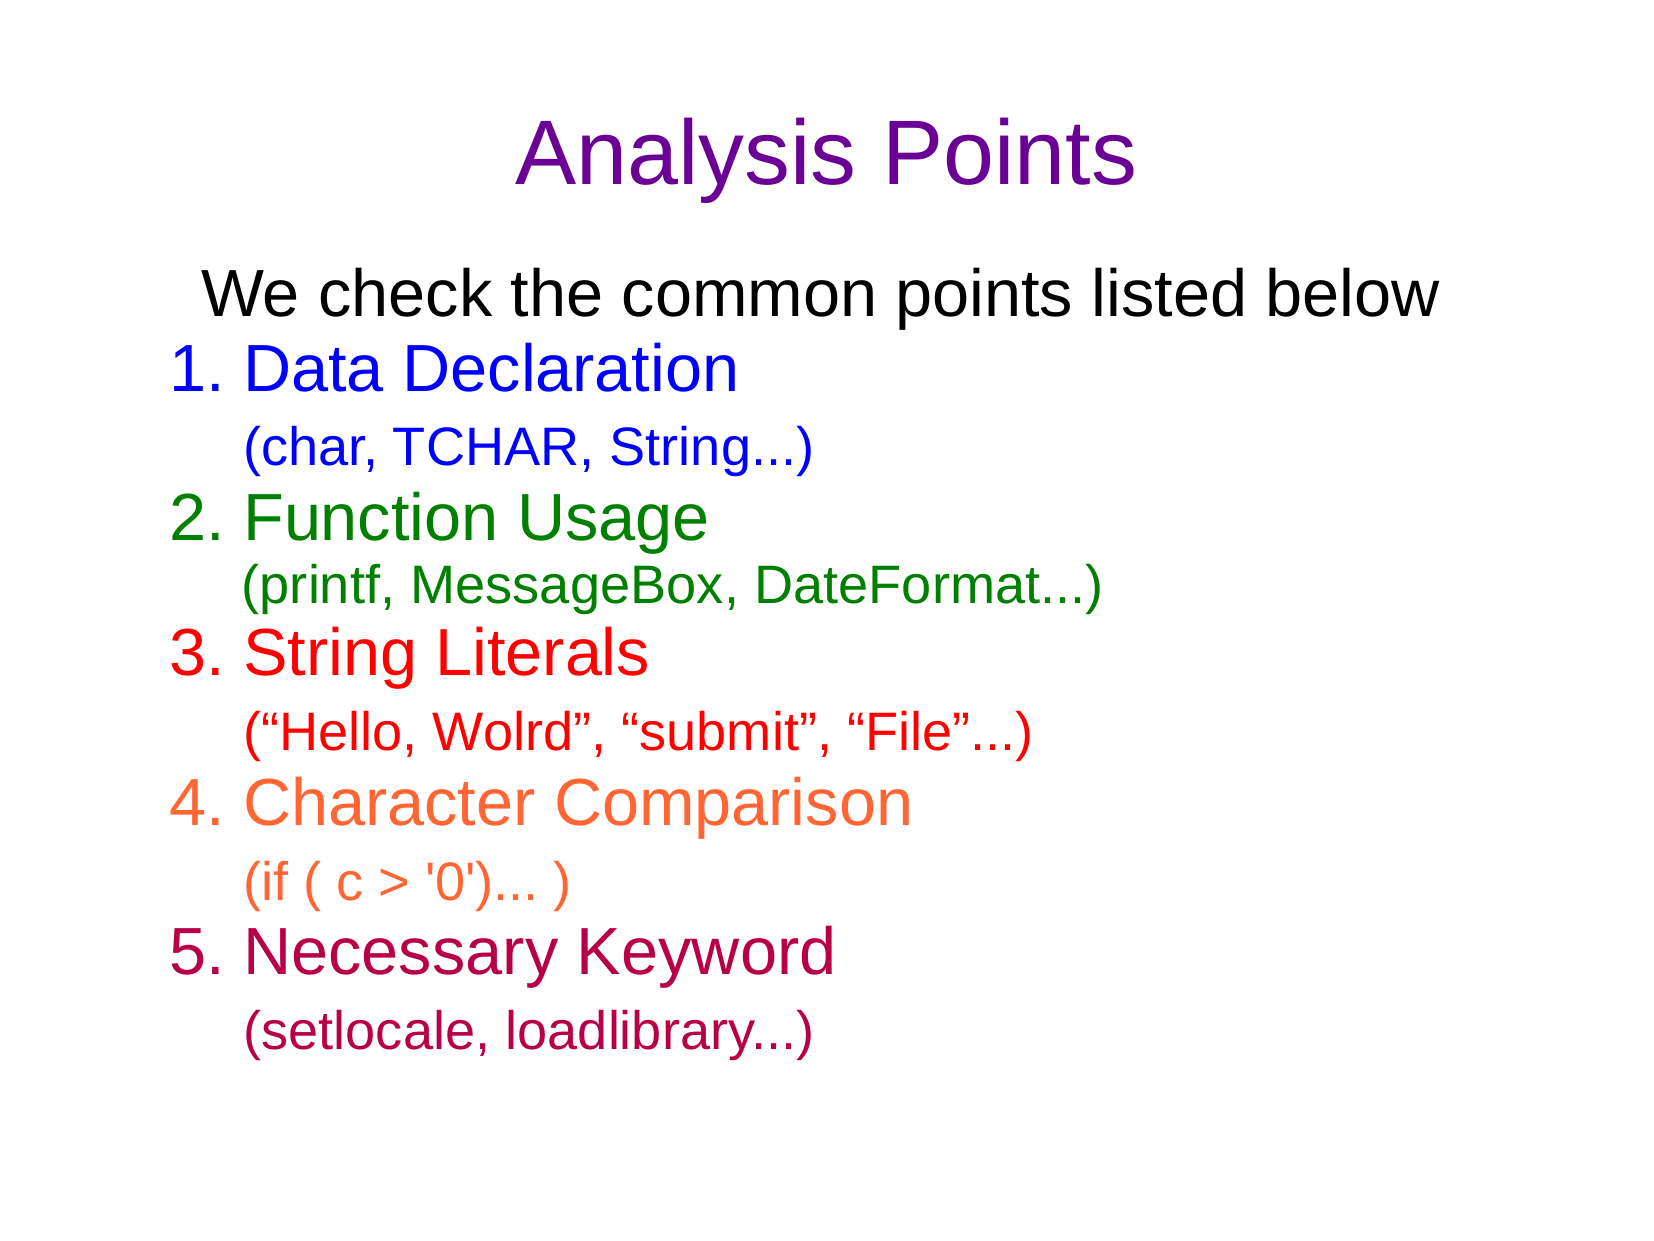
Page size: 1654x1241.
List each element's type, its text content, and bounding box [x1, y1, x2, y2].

title Analysis Points [82, 56, 1571, 250]
subtitle We check the common points listed below 1. Data Declaration (char, TCHAR, String...) 2. Function Usage (printf, MessageBox, DateFormat...) 3. String Literals (“Hello, Wolrd”, “submit”, “File”...) 4. Character Comparison (if ( c > '0')... ) 5. Necessary Keyword (setlocale, loadlibrary...) [76, 255, 1565, 1139]
